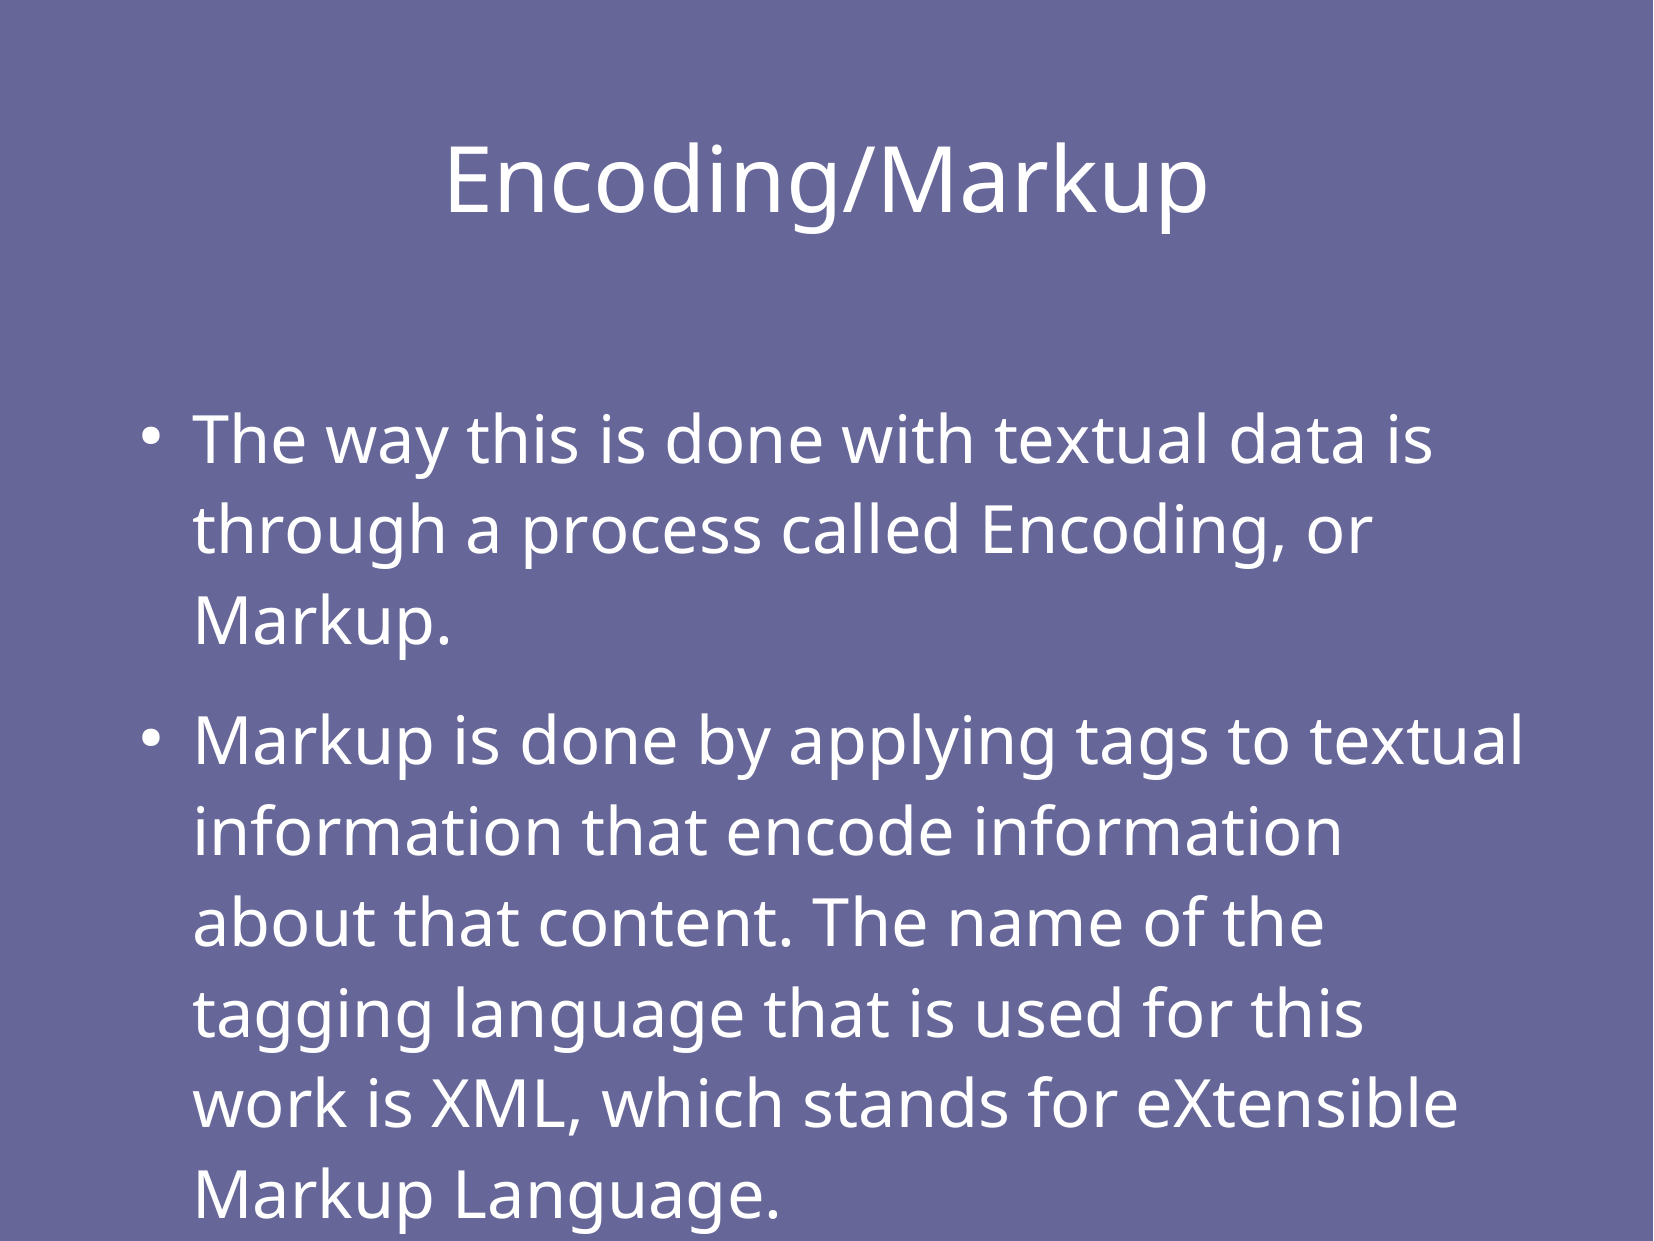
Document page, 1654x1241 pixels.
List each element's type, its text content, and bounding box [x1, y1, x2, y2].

title Encoding/Markup [121, 73, 1534, 281]
list The way this is done with textual data is through a process called Encoding, or Markup. Markup is done by applying tags to textual information that encode information about that content. The name of the tagging language that is used for this work is XML, which stands for eXtensible Markup Language. [121, 391, 1533, 1226]
